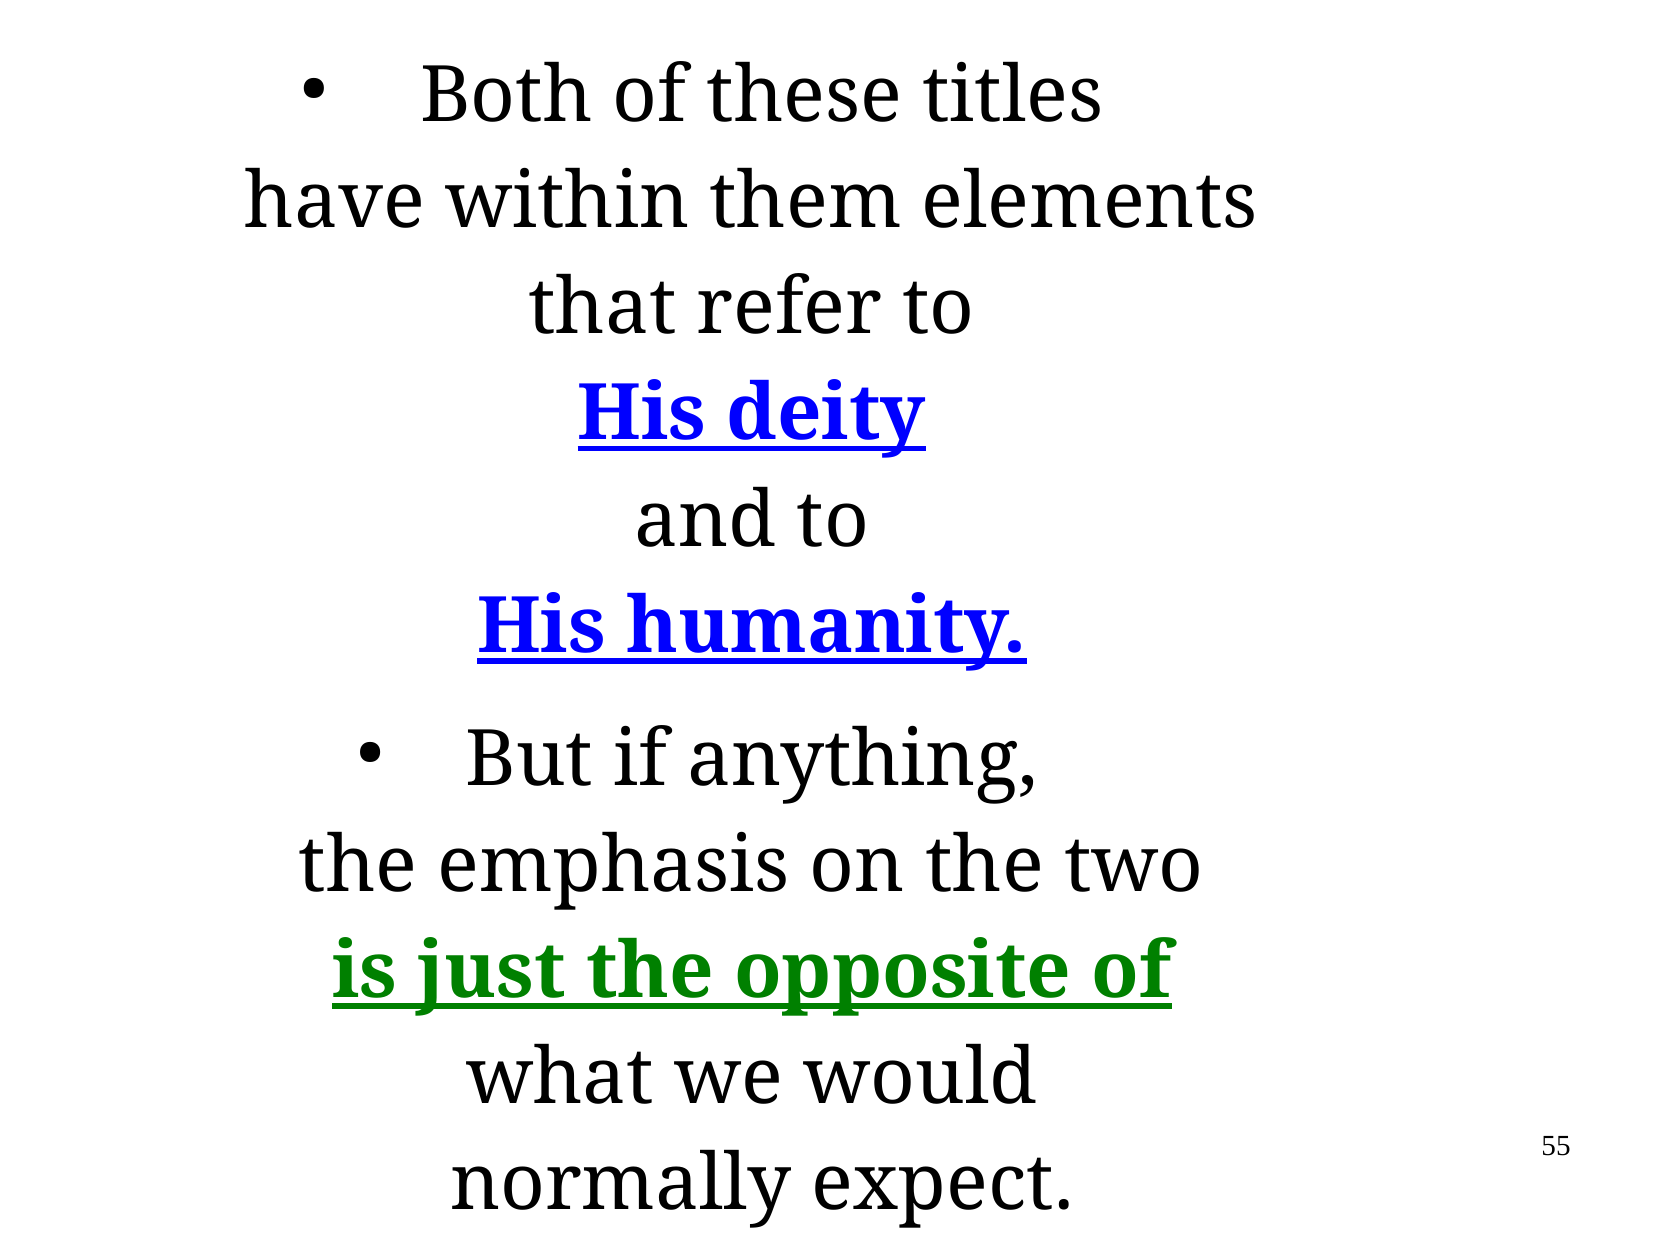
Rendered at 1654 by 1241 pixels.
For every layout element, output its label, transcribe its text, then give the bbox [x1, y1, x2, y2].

list Both of these titles have within them elements that refer to His deity and to His humanity. But if anything, the emphasis on the two is just the opposite of what we would normally expect. [37, 37, 1613, 1238]
